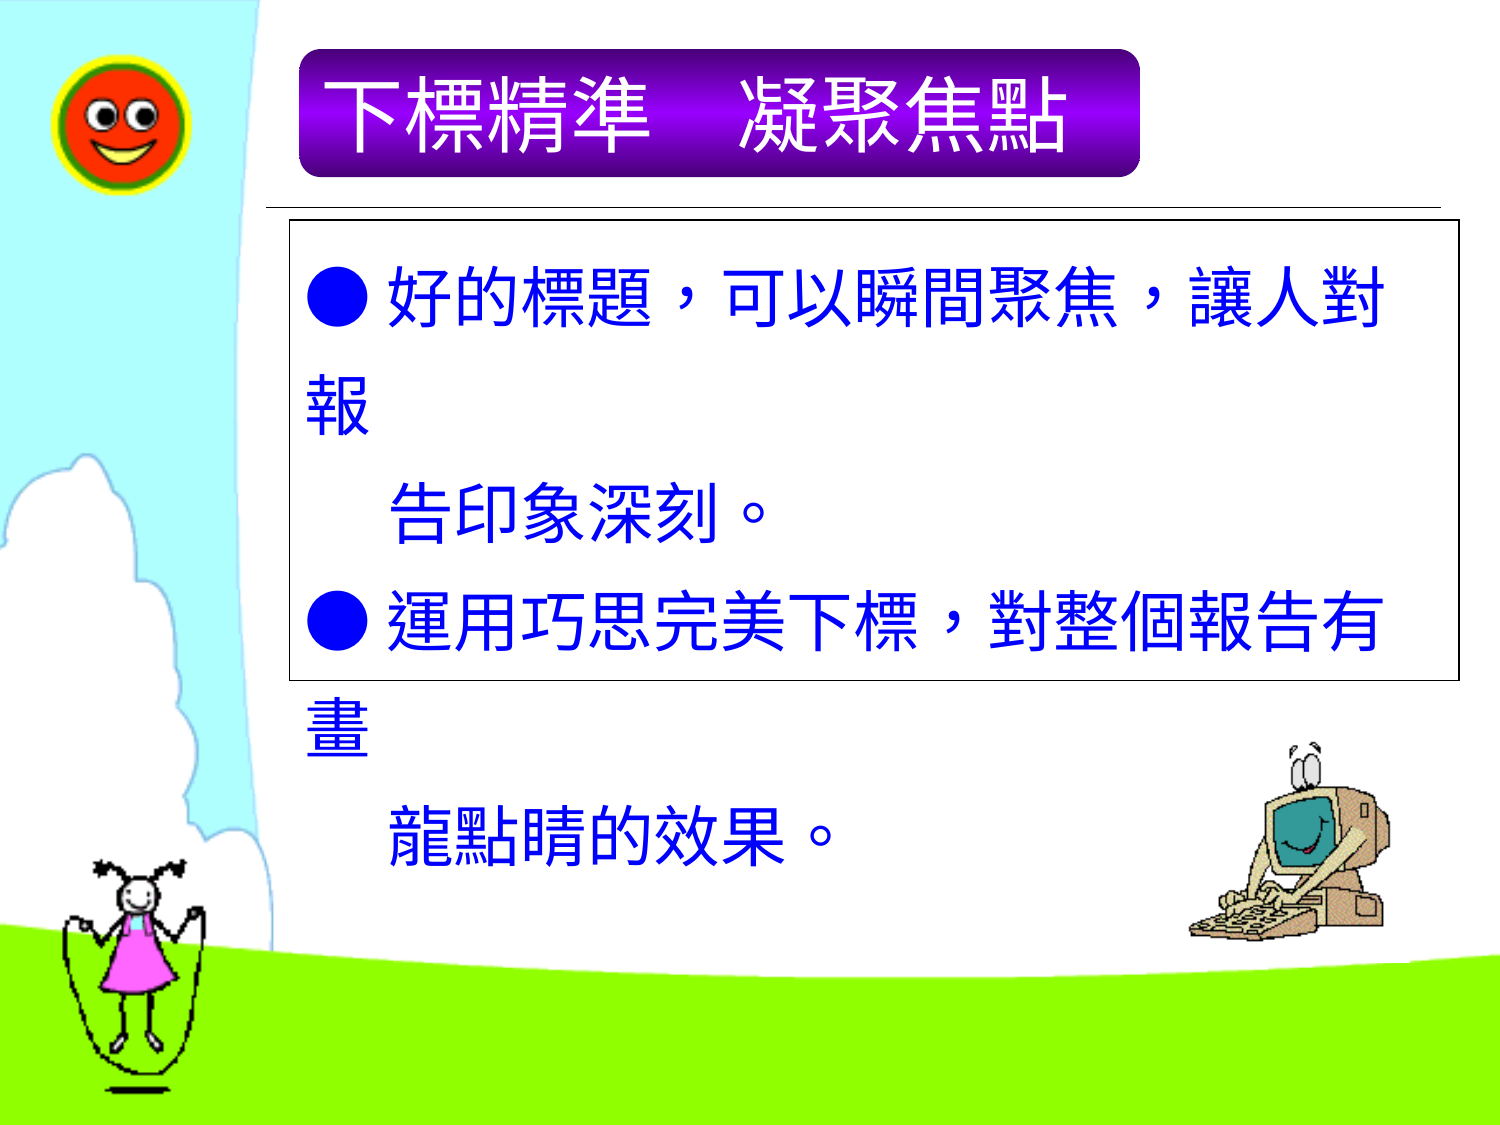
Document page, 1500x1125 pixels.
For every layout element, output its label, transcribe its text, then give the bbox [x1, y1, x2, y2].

text_box 下標精準 凝聚焦點 [299, 49, 1140, 178]
text_box ●好的標題，可以瞬間聚焦，讓人對報 告印象深刻。 ●運用巧思完美下標，對整個報告有畫 龍點睛的效果。 [289, 220, 1459, 681]
picture [0, 0, 1500, 1125]
